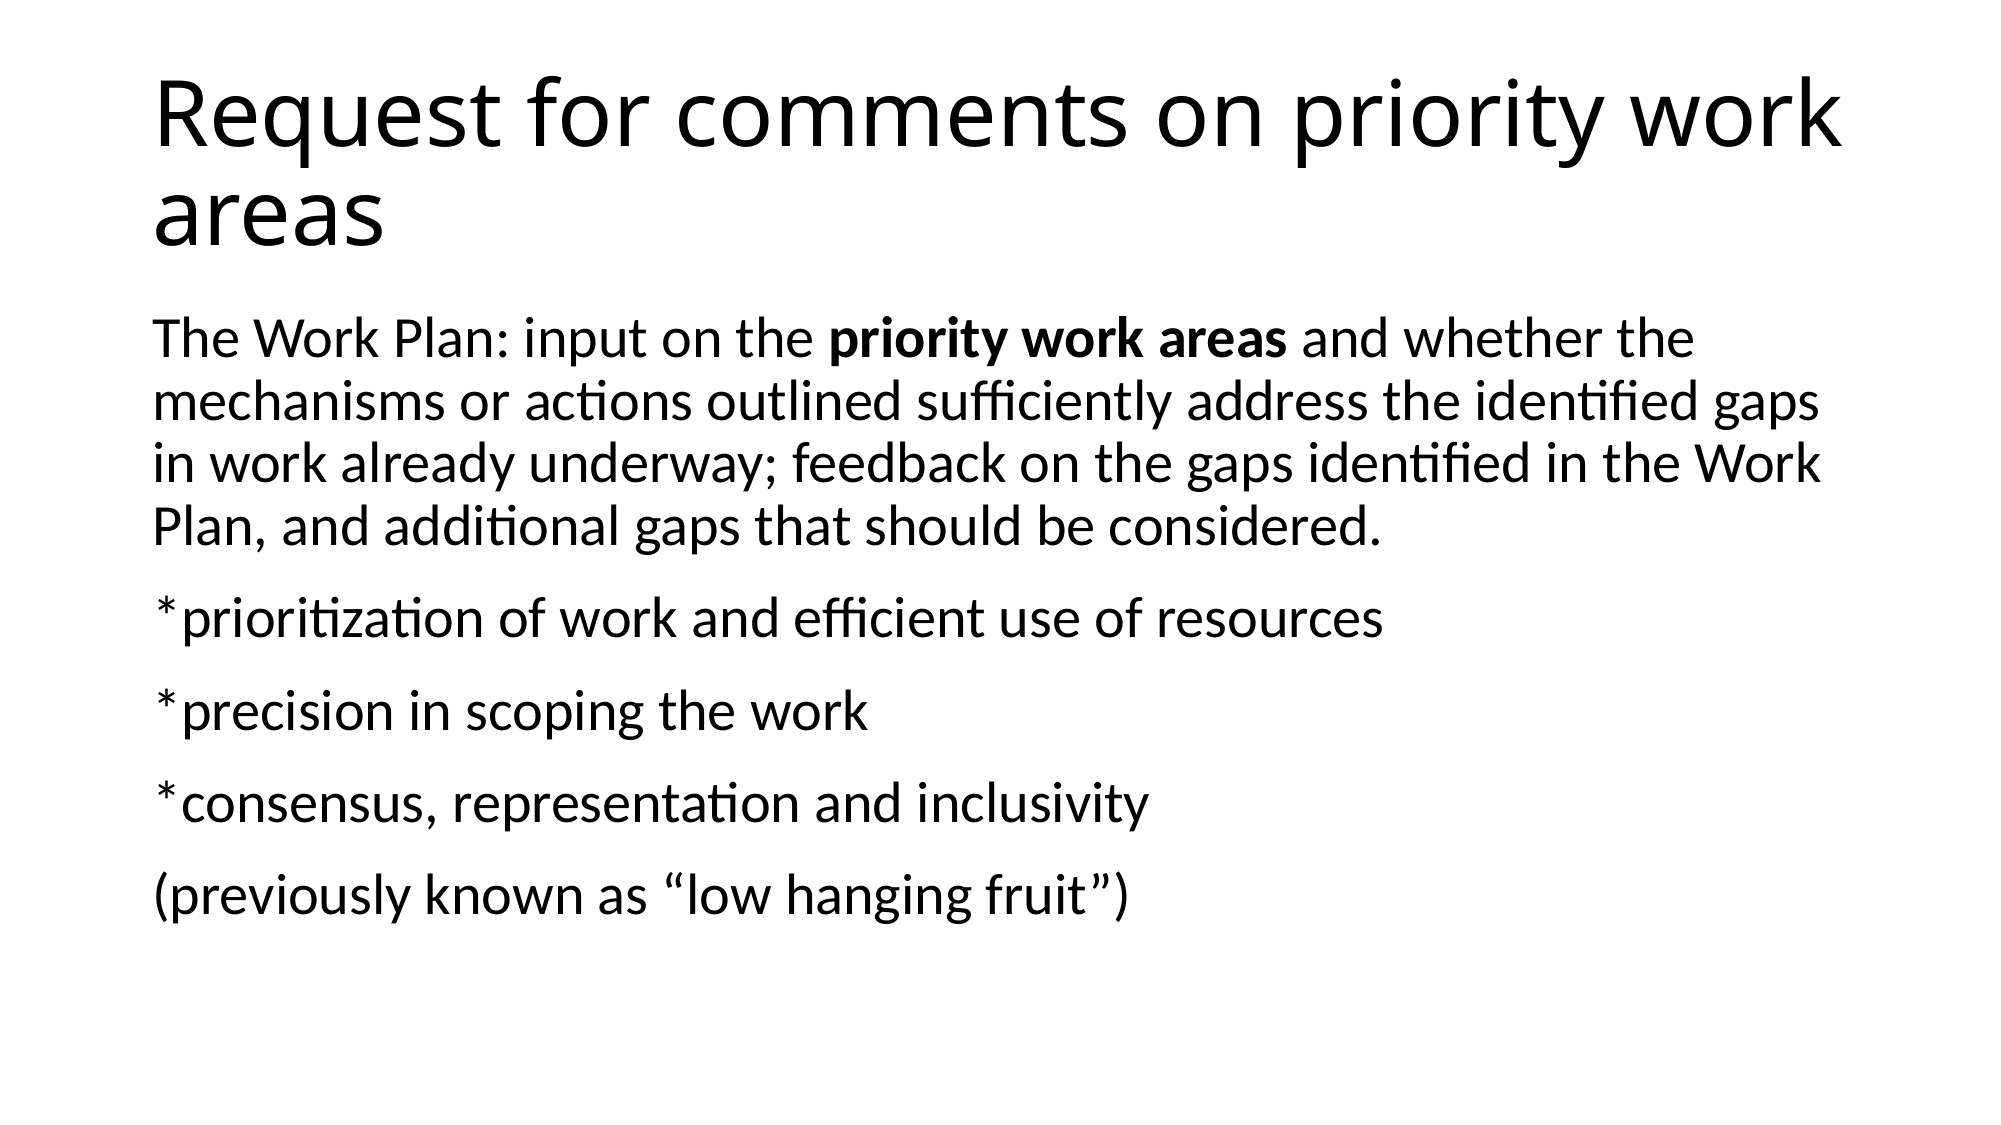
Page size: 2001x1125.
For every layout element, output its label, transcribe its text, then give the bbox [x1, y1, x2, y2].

list The Work Plan: input on the priority work areas and whether the mechanisms or actions outlined sufficiently address the identified gaps in work already underway; feedback on the gaps identified in the Work Plan, and additional gaps that should be considered. *prioritization of work and efficient use of resources *precision in scoping the work *consensus, representation and inclusivity (previously known as “low hanging fruit”) [137, 299, 1863, 1014]
title Request for comments on priority work areas [137, 59, 1863, 278]
